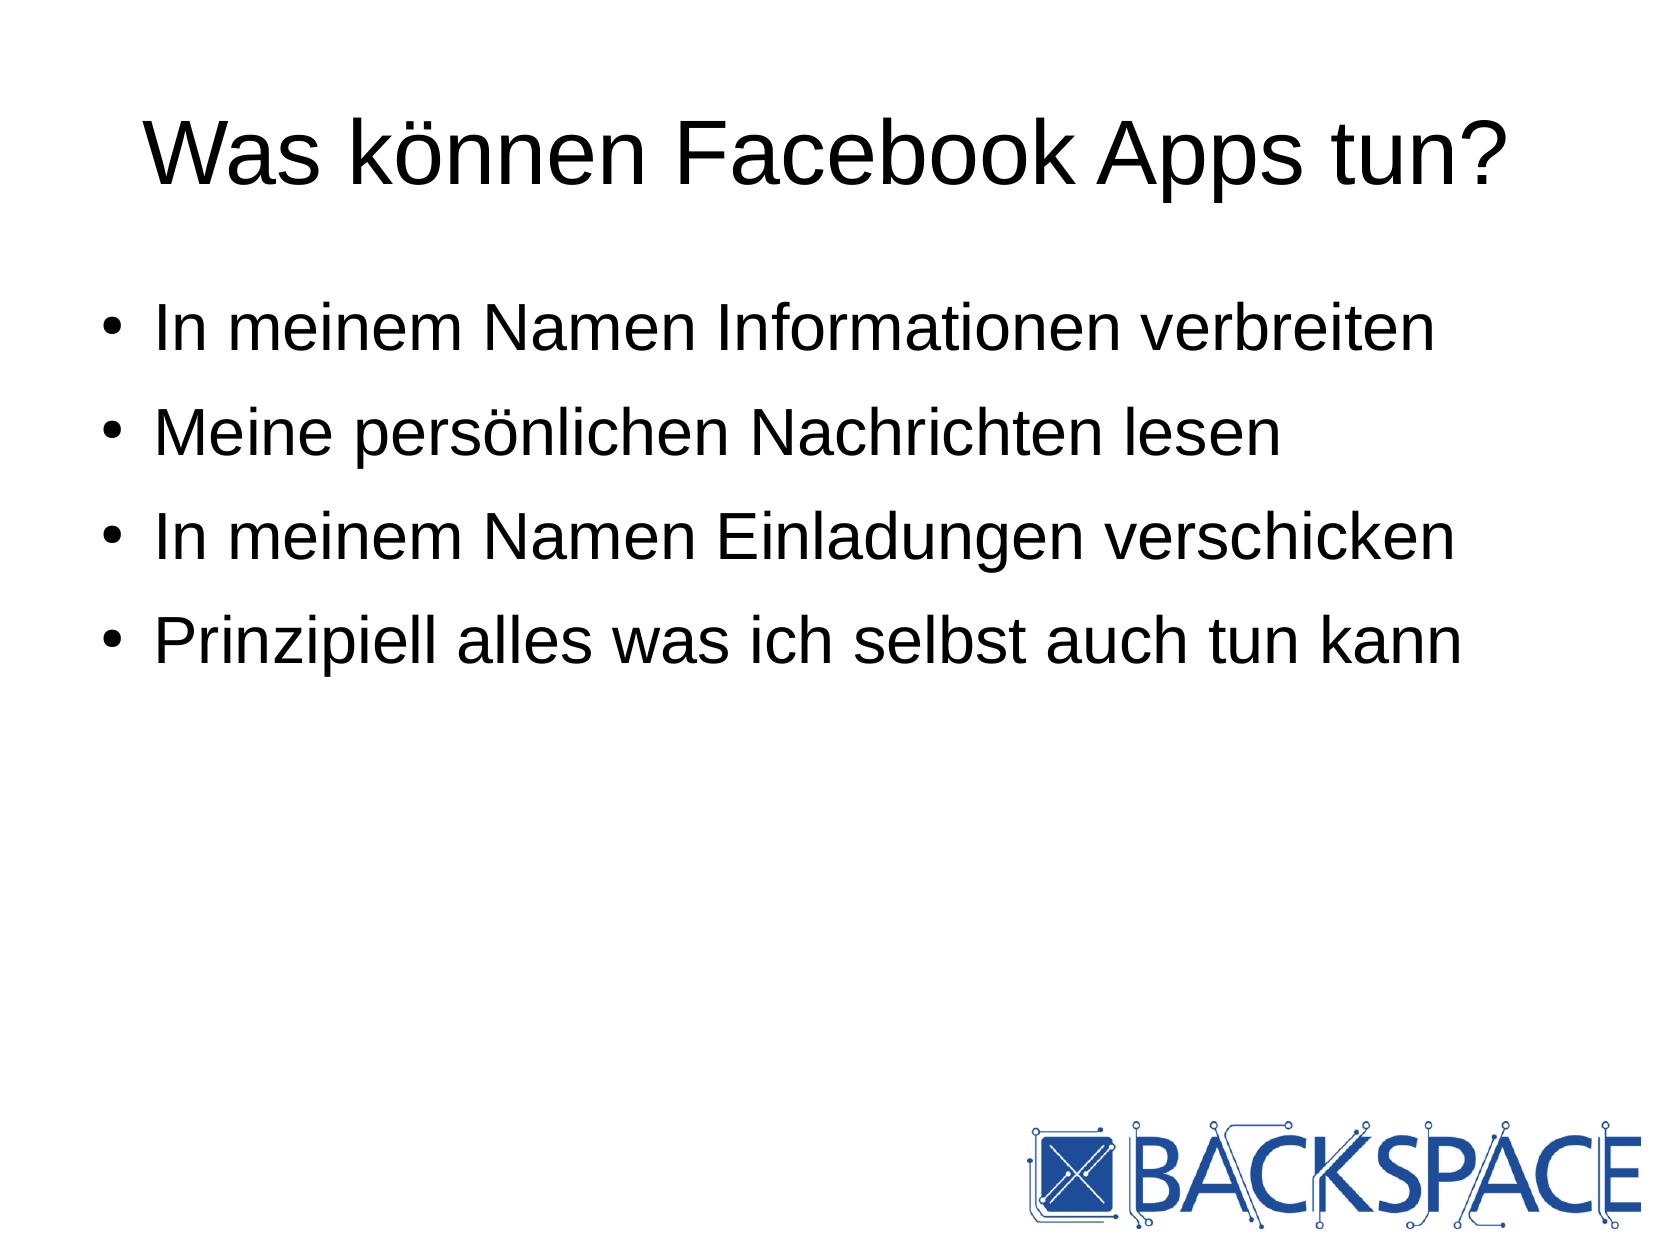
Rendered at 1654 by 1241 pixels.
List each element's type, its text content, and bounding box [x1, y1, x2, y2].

title Was können Facebook Apps tun? [82, 49, 1571, 257]
picture [1027, 1121, 1641, 1229]
list In meinem Namen Informationen verbreiten Meine persönlichen Nachrichten lesen In meinem Namen Einladungen verschicken Prinzipiell alles was ich selbst auch tun kann [82, 290, 1538, 1010]
